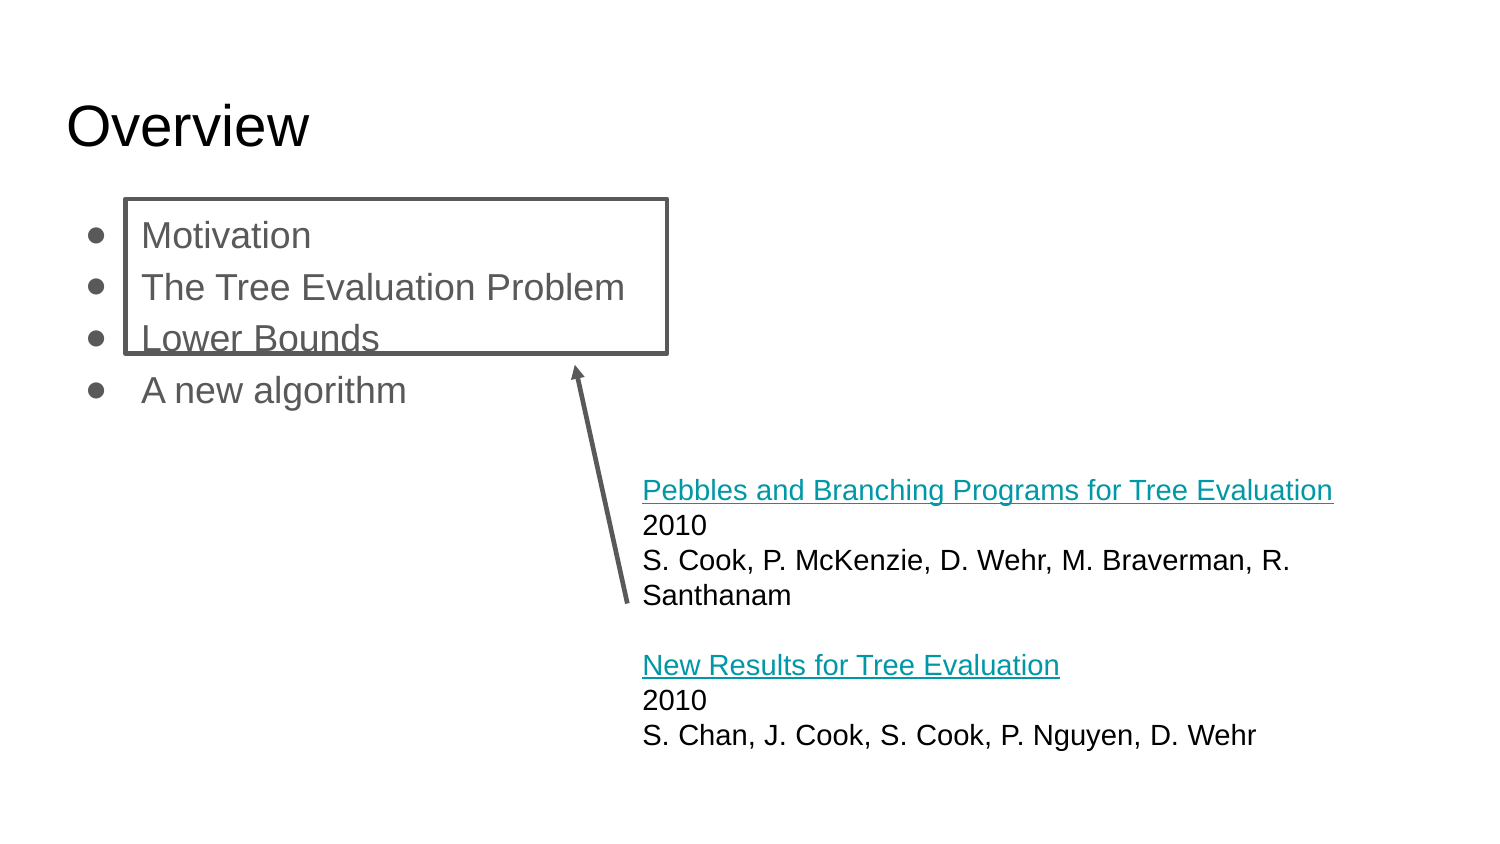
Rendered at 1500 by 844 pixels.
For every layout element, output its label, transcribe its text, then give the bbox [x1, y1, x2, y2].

list Motivation The Tree Evaluation Problem Lower Bounds A new algorithm [51, 189, 1449, 750]
text_box Pebbles and Branching Programs for Tree Evaluation 2010 S. Cook, P. McKenzie, D. Wehr, M. Braverman, R. Santhanam New Results for Tree Evaluation 2010 S. Chan, J. Cook, S. Cook, P. Nguyen, D. Wehr [627, 456, 1463, 751]
title Overview [51, 72, 1449, 167]
